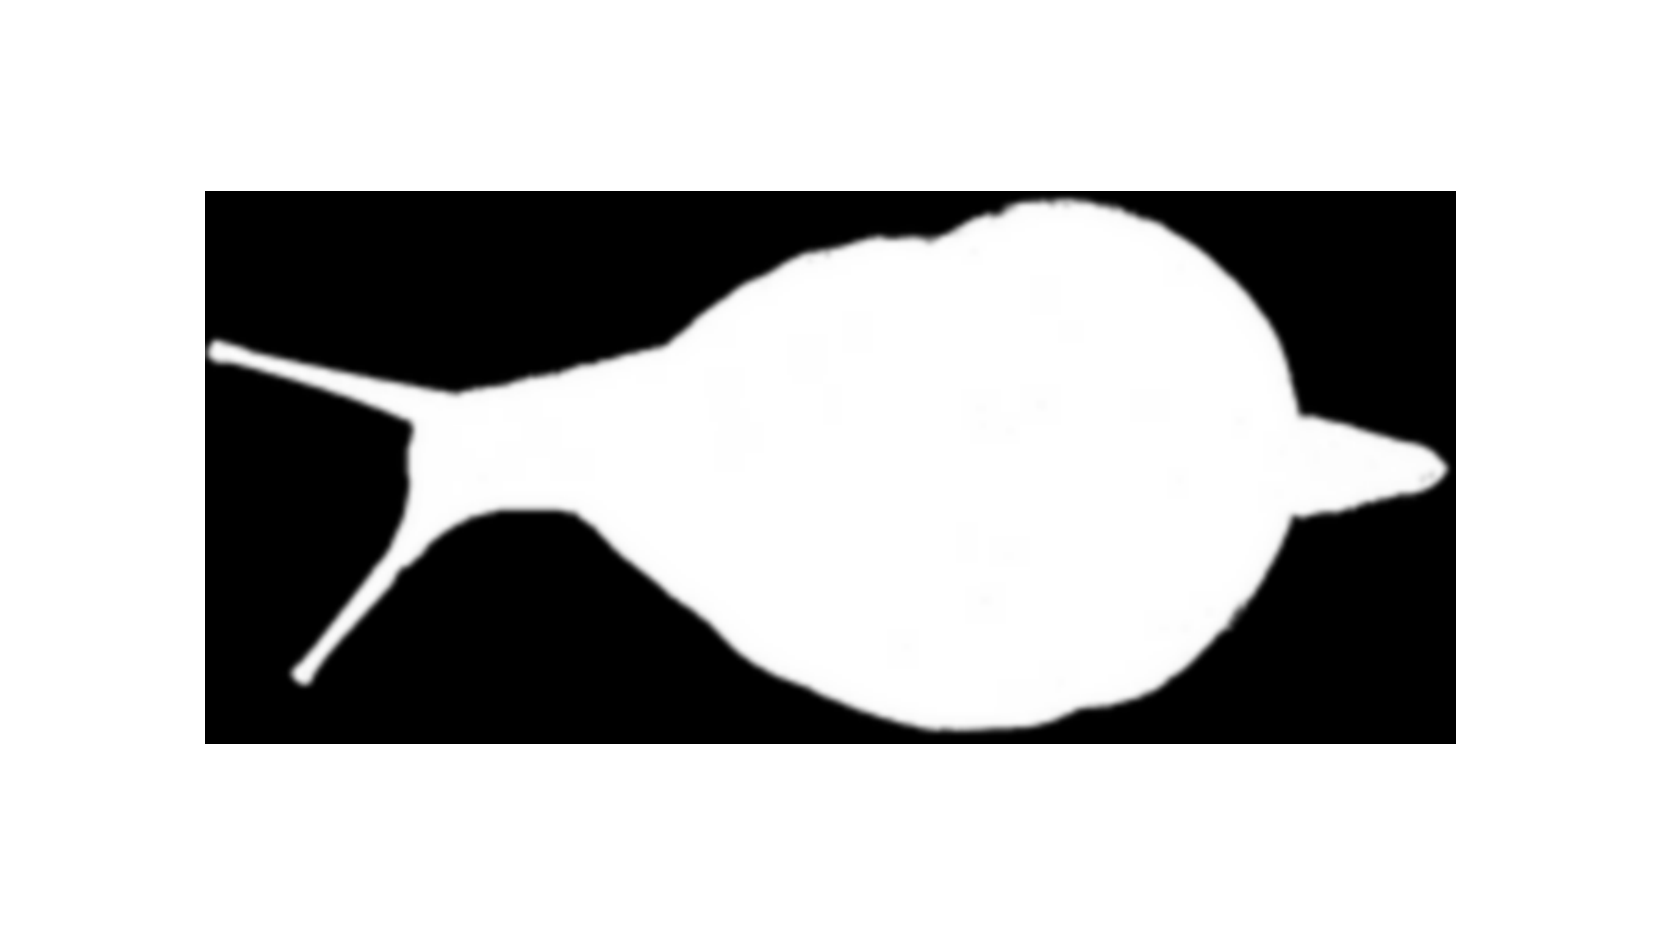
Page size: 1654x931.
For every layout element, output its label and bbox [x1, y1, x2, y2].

picture [205, 191, 1456, 744]
